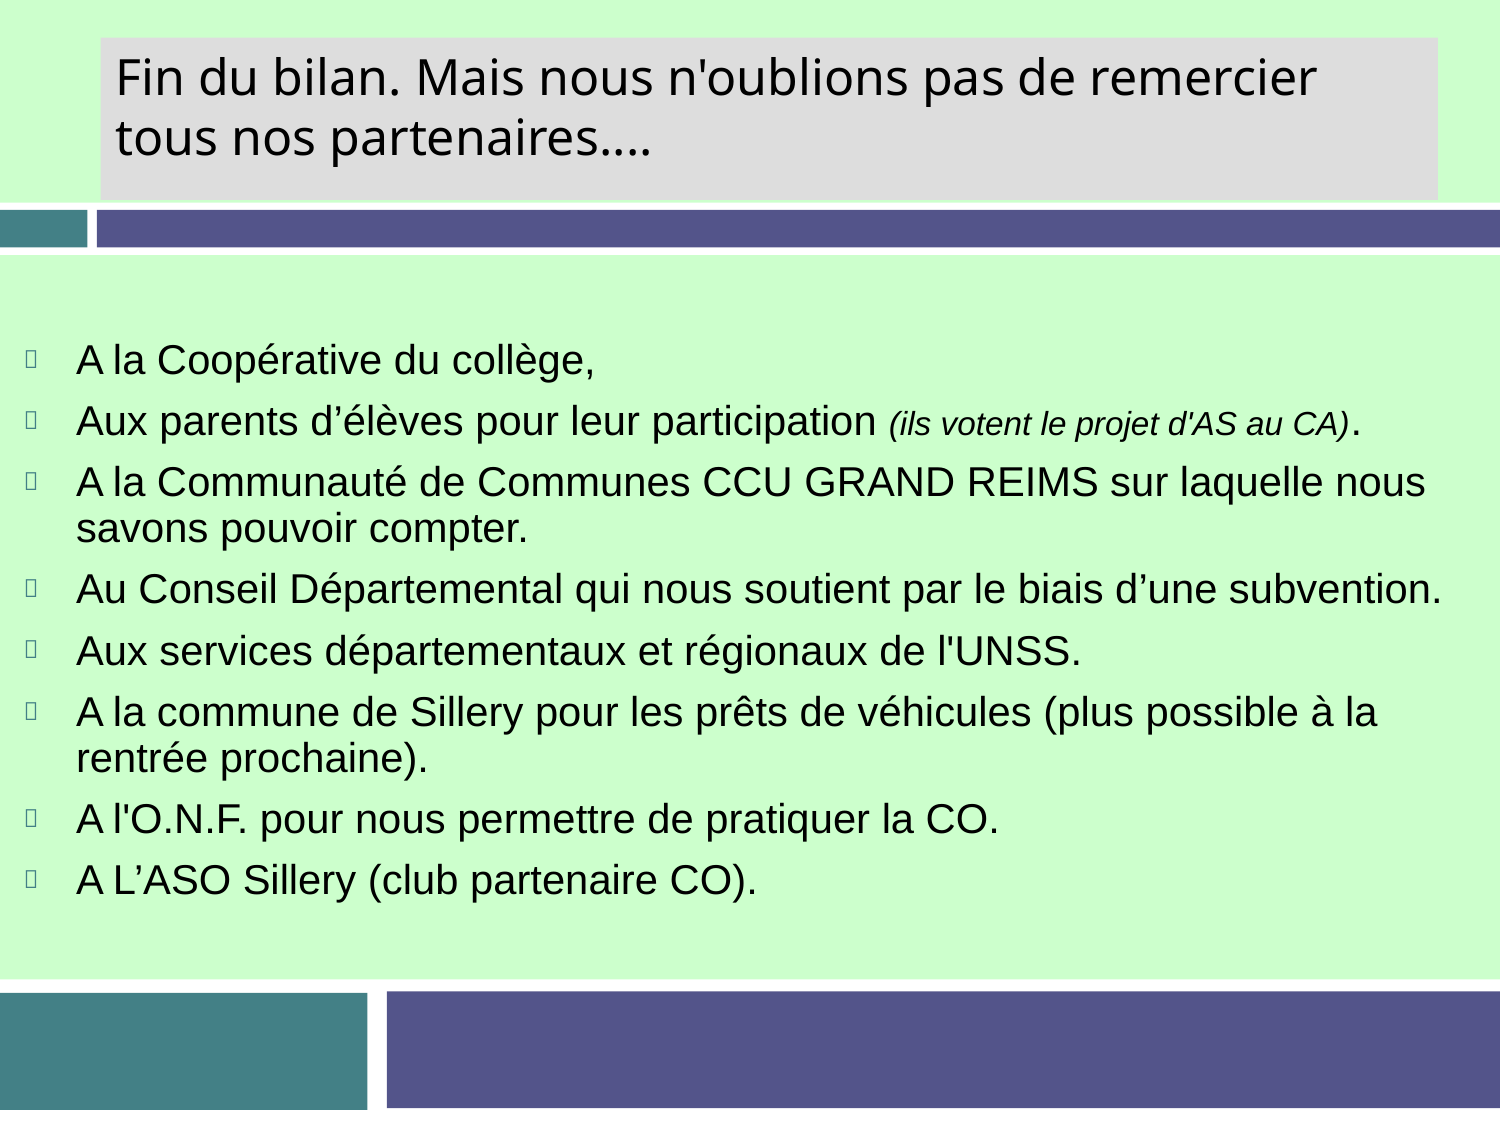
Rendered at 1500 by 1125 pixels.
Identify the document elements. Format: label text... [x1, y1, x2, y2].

subtitle A la Coopérative du collège, Aux parents d’élèves pour leur participation (ils votent le projet d'AS au CA). A la Communauté de Communes CCU GRAND REIMS sur laquelle nous savons pouvoir compter. Au Conseil Départemental qui nous soutient par le biais d’une subvention. Aux services départementaux et régionaux de l'UNSS. A la commune de Sillery pour les prêts de véhicules (plus possible à la rentrée prochaine). A l'O.N.F. pour nous permettre de pratiquer la CO. A L’ASO Sillery (club partenaire CO). [23, 259, 1489, 981]
title Fin du bilan. Mais nous n'oublions pas de remercier tous nos partenaires.... [100, 37, 1438, 200]
